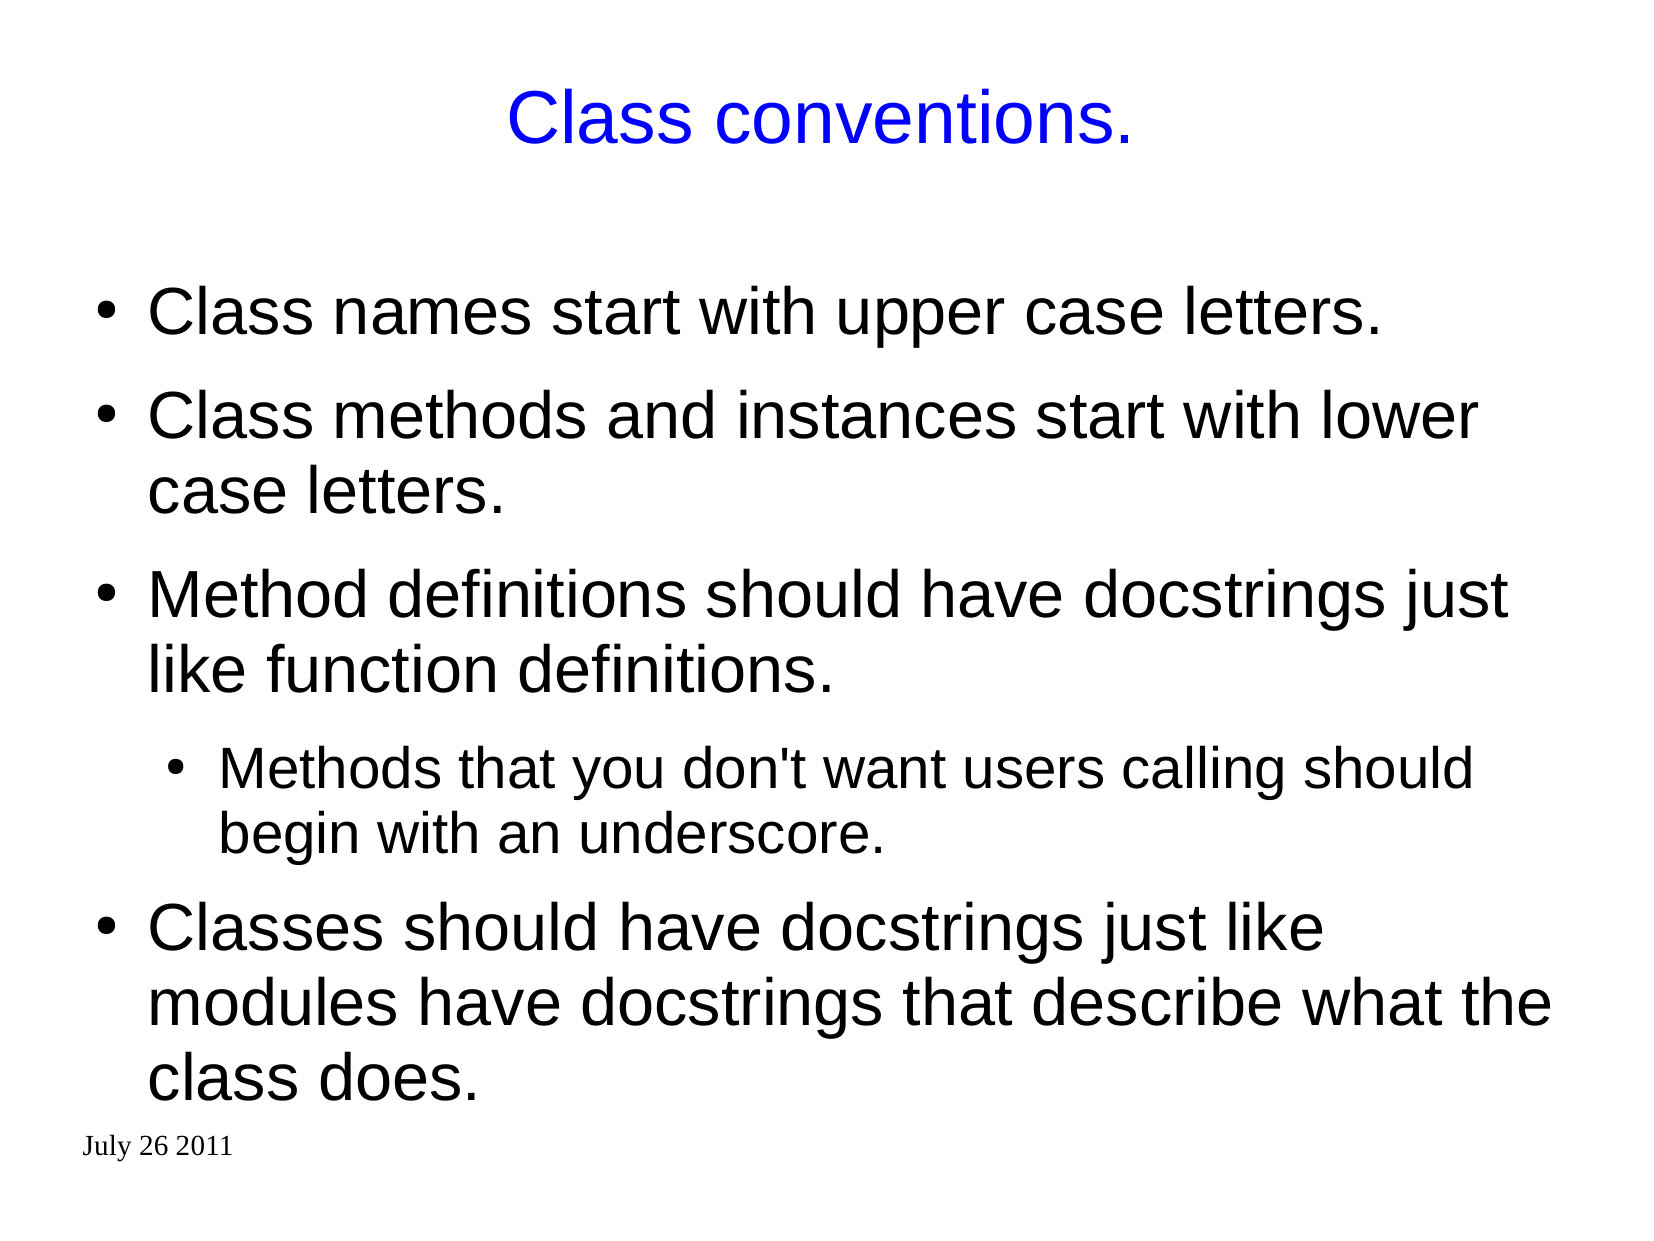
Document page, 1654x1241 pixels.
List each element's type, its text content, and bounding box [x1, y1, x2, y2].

title Class conventions. [76, 58, 1565, 178]
list Class names start with upper case letters. Class methods and instances start with lower case letters. Method definitions should have docstrings just like function definitions. Methods that you don't want users calling should begin with an underscore. Classes should have docstrings just like modules have docstrings that describe what the class does. [76, 274, 1565, 1113]
